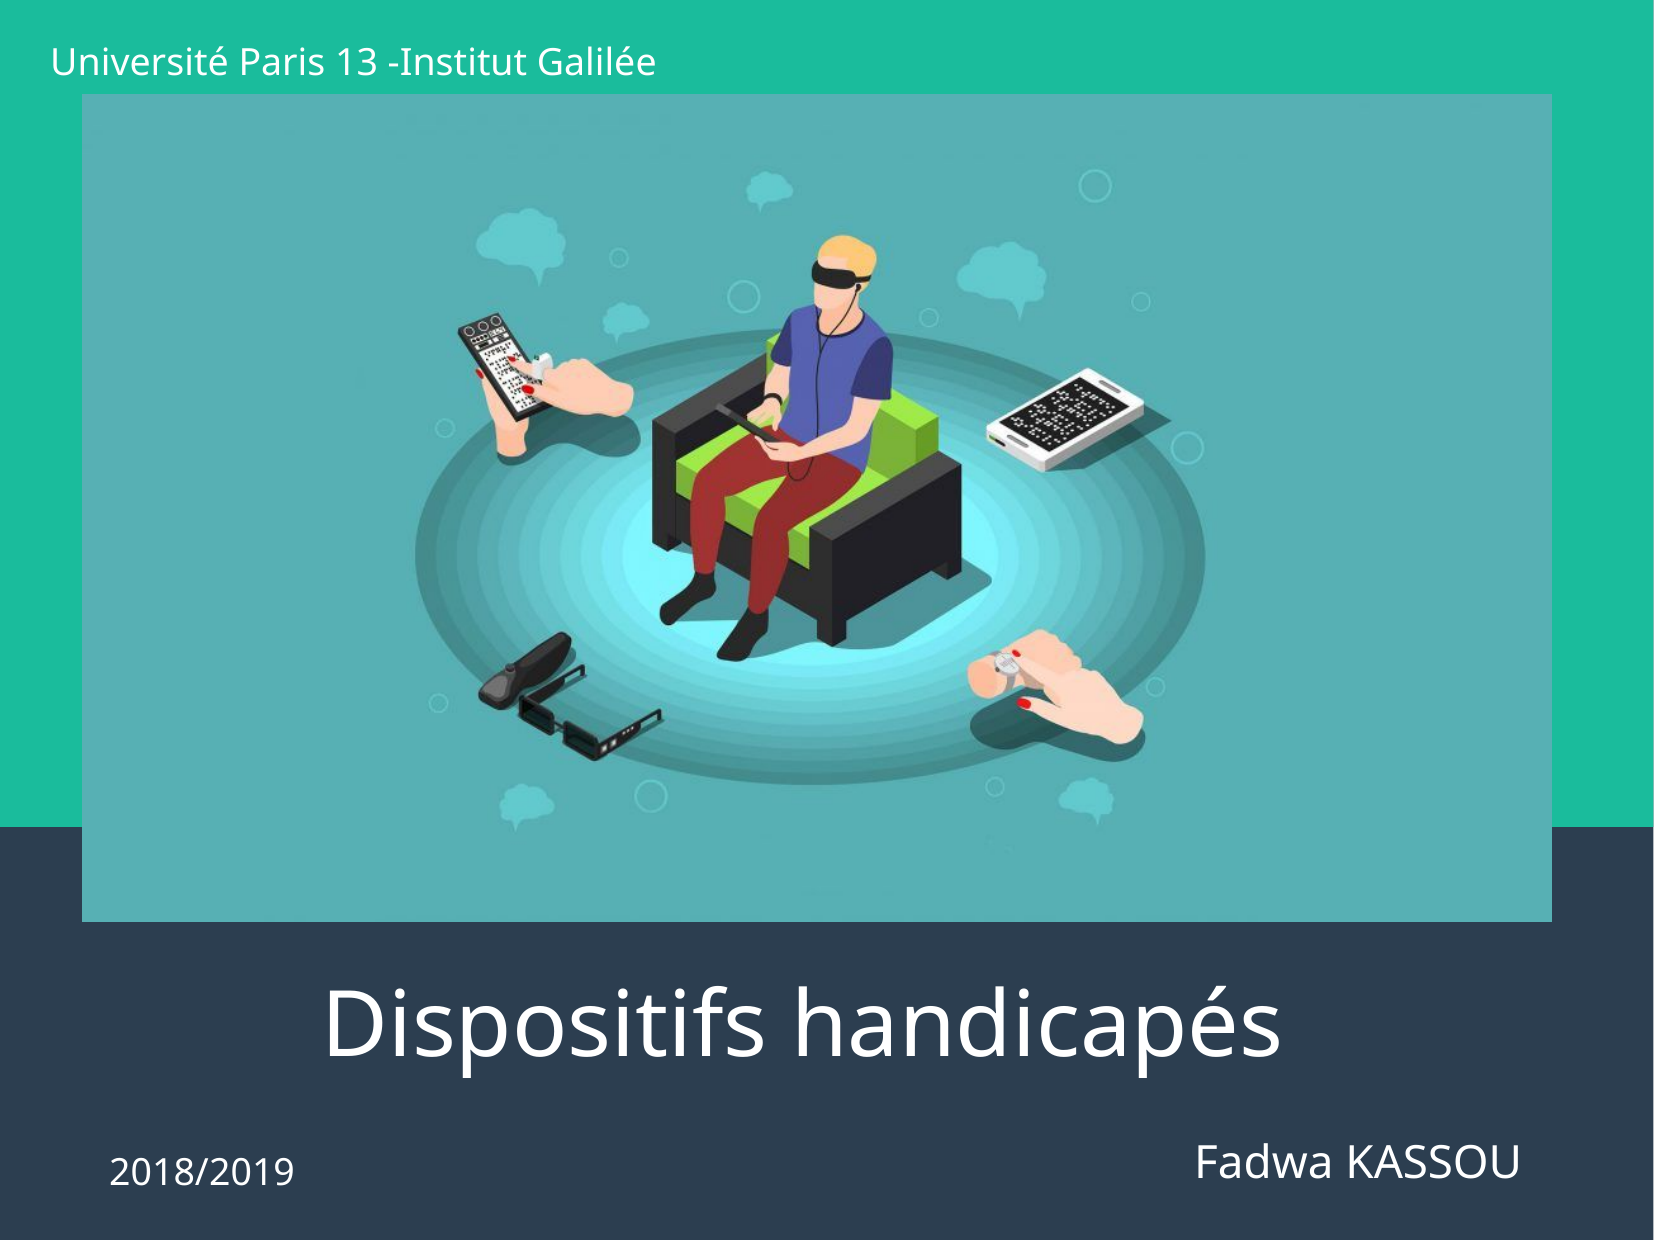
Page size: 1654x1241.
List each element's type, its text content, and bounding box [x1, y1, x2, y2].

text_box Université Paris 13 -Institut Galilée [35, 28, 780, 130]
picture [82, 94, 1552, 922]
subtitle Fadwa KASSOU [779, 1080, 1654, 1241]
title Dispositifs handicapés [35, 909, 1571, 1071]
text_box 2018/2019 [94, 1138, 461, 1197]
